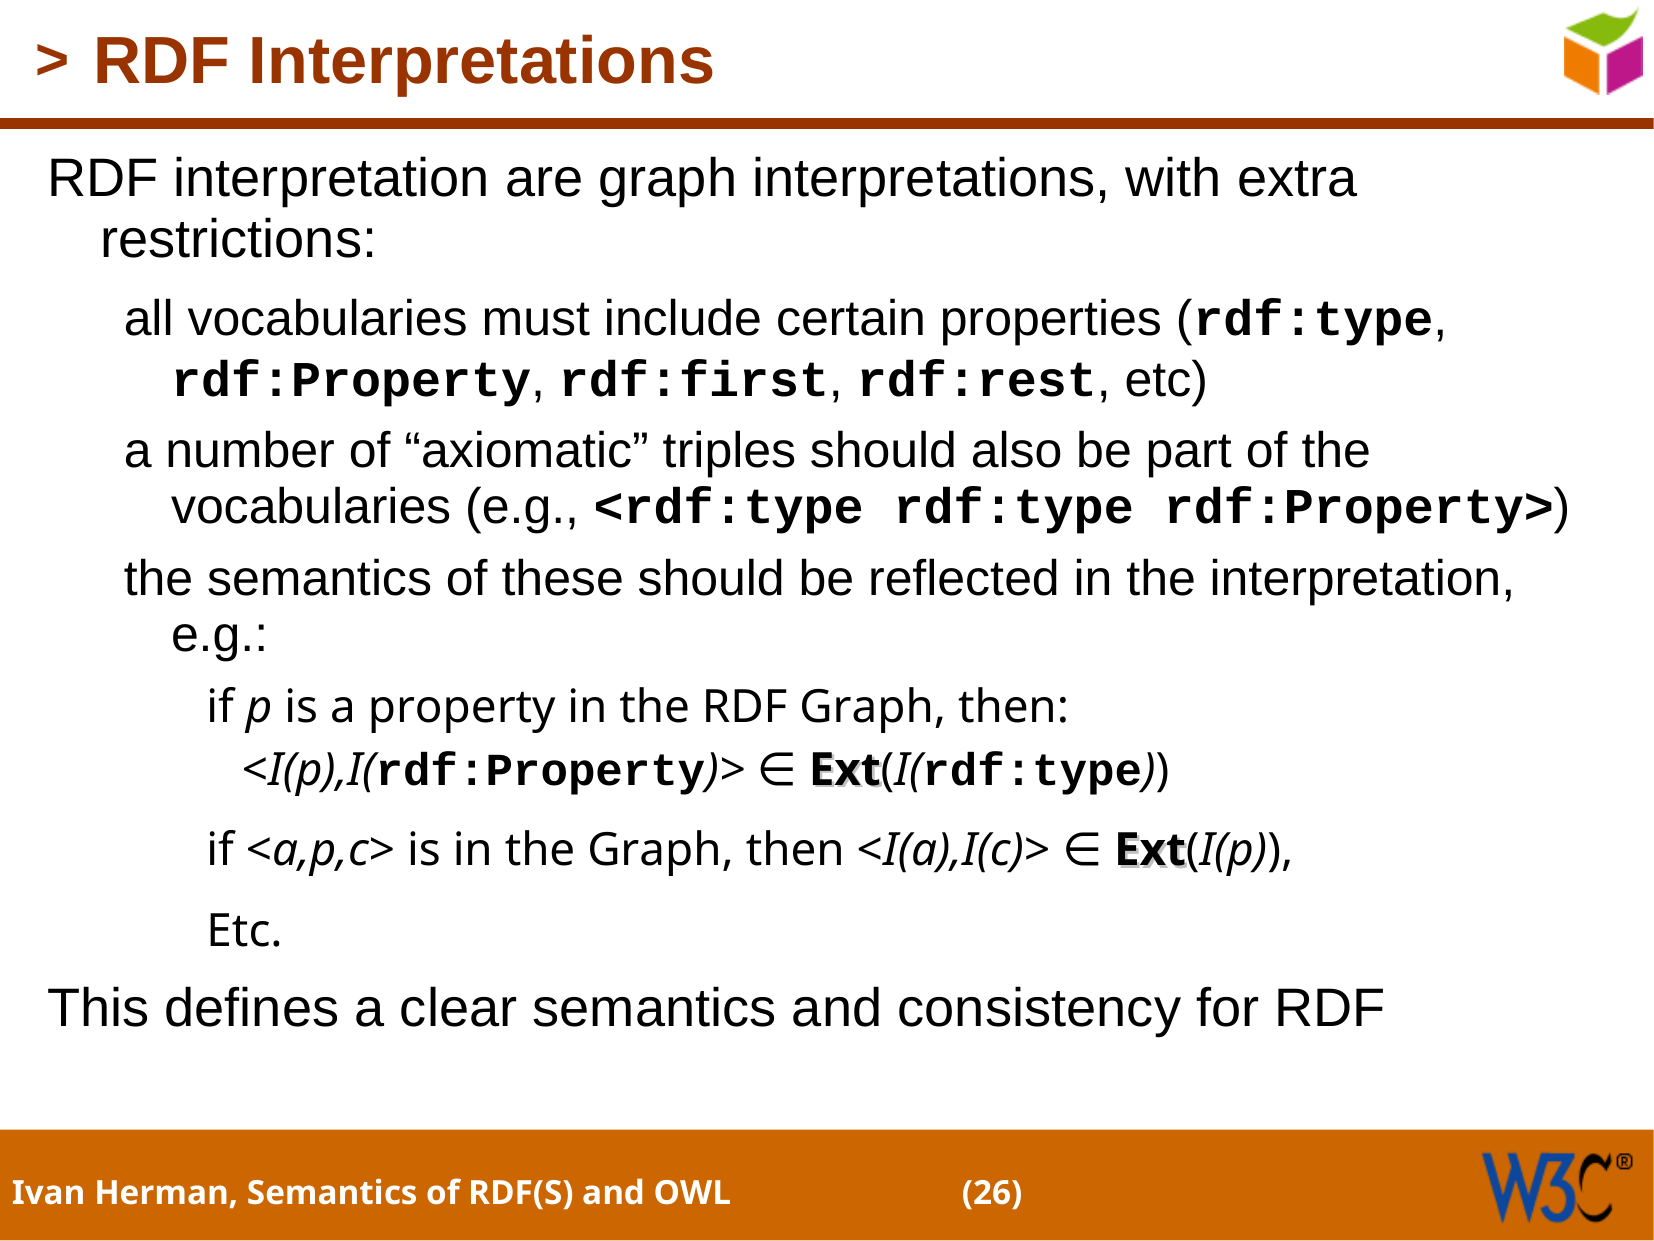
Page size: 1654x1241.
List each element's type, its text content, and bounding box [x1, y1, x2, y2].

list RDF interpretation are graph interpretations, with extra restrictions: all vocabularies must include certain properties (rdf:type, rdf:Property, rdf:first, rdf:rest, etc) a number of “axiomatic” triples should also be part of the vocabularies (e.g., <rdf:type rdf:type rdf:Property>) the semantics of these should be reflected in the interpretation, e.g.: if p is a property in the RDF Graph, then: <I(p),I(rdf:Property)> ∈ Ext(I(rdf:type)) if <a,p,c> is in the Graph, then <I(a),I(c)> ∈ Ext(I(p)), Etc. This defines a clear semantics and consistency for RDF [29, 147, 1624, 1119]
picture [1564, 5, 1643, 95]
picture [1477, 1149, 1639, 1228]
title RDF Interpretations [93, 0, 1493, 119]
